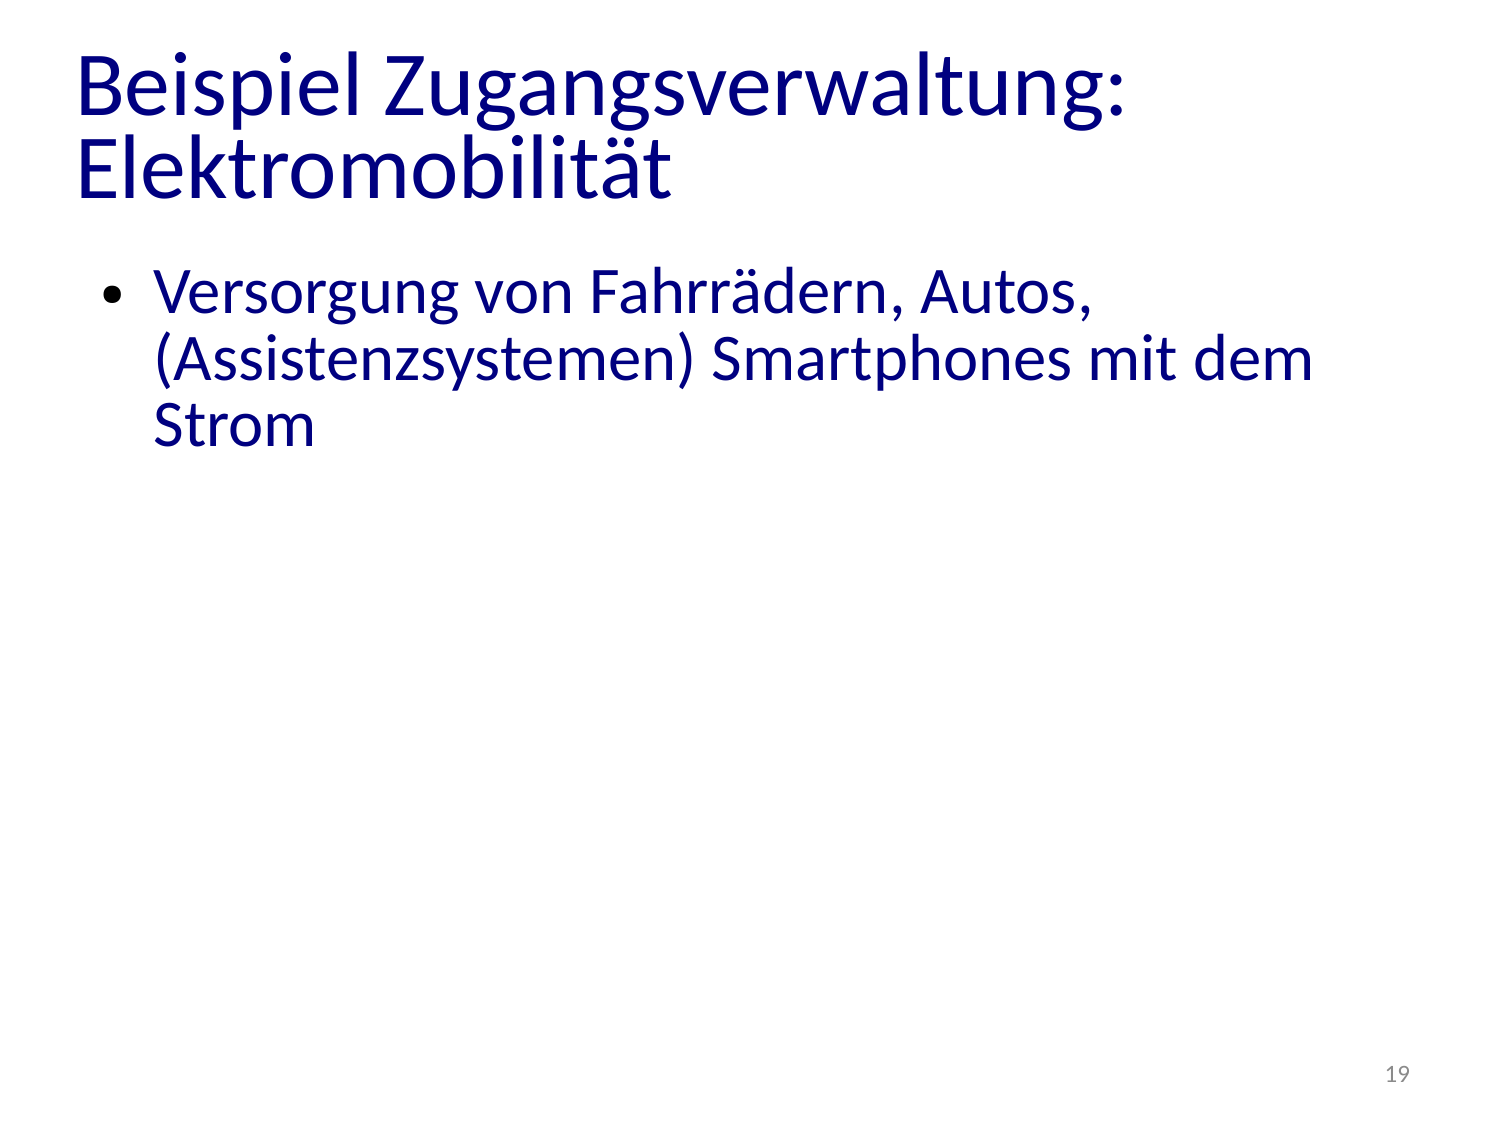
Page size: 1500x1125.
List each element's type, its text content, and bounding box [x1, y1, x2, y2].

list Versorgung von Fahrrädern, Autos, (Assistenzsystemen) Smartphones mit dem Strom [82, 263, 1425, 1028]
title Beispiel Zugangsverwaltung: Elektromobilität [75, 47, 1441, 231]
